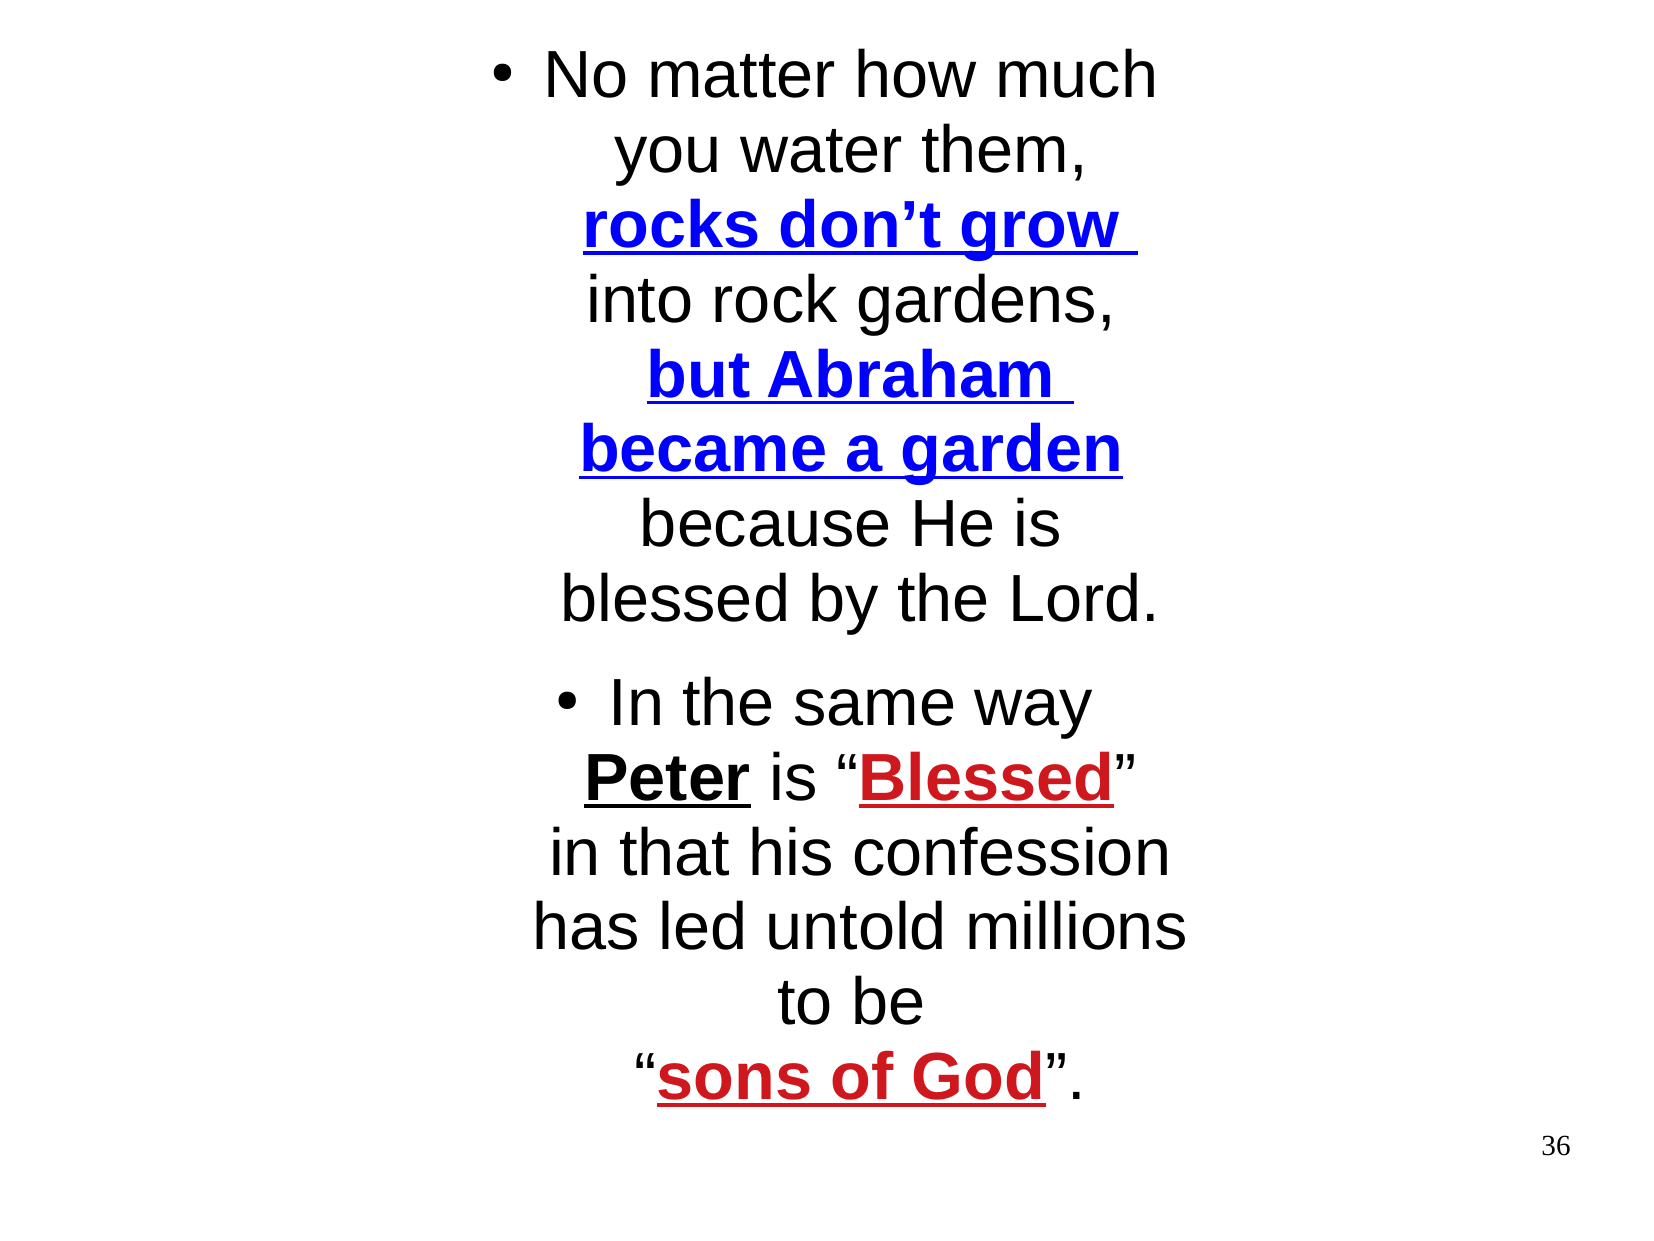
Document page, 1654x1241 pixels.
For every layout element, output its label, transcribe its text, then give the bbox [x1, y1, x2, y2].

list No matter how much you water them, rocks don’t grow into rock gardens, but Abraham became a garden because He is blessed by the Lord. In the same way Peter is “Blessed” in that his confession has led untold millions to be “sons of God”. [37, 37, 1613, 1238]
